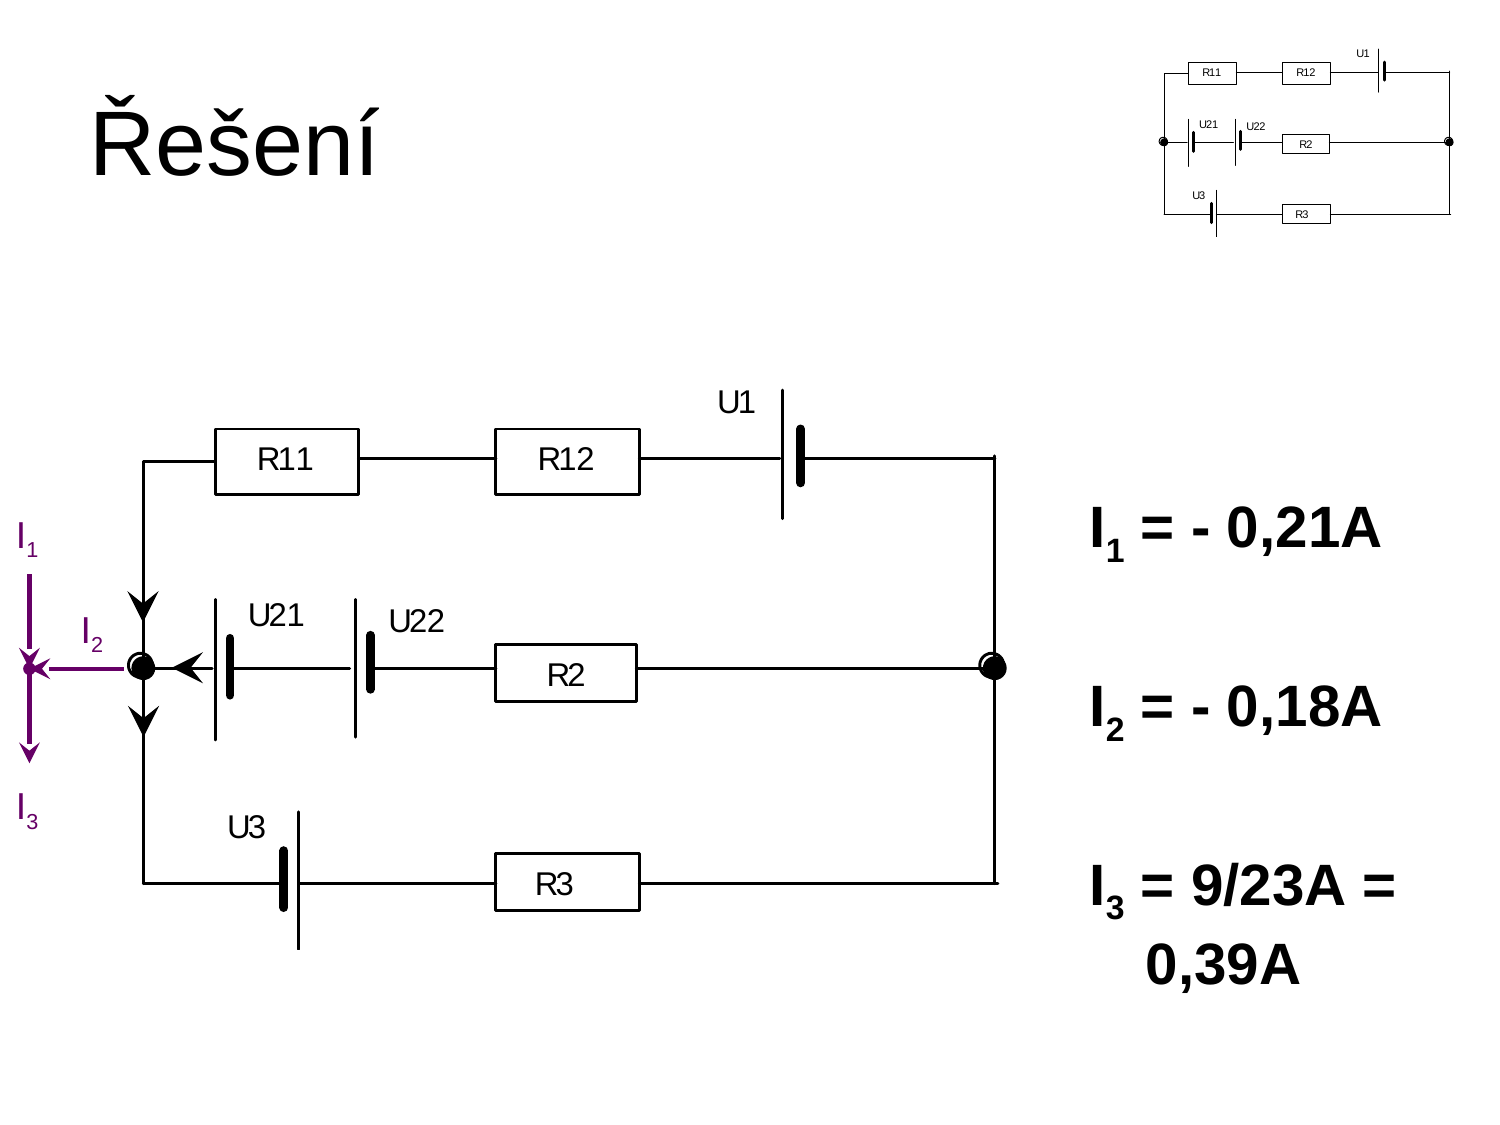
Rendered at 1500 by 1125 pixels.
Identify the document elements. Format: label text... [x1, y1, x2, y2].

list I1 = - 0,21A I2 = - 0,18A I3 = 9/23A = 0,39A [1074, 397, 1500, 1089]
title Řešení [75, 45, 1070, 233]
text_box I1 [1, 503, 54, 570]
text_box I2 [65, 597, 119, 665]
chart [0, 243, 1022, 953]
text_box I3 [1, 774, 54, 842]
chart [1116, 0, 1459, 238]
